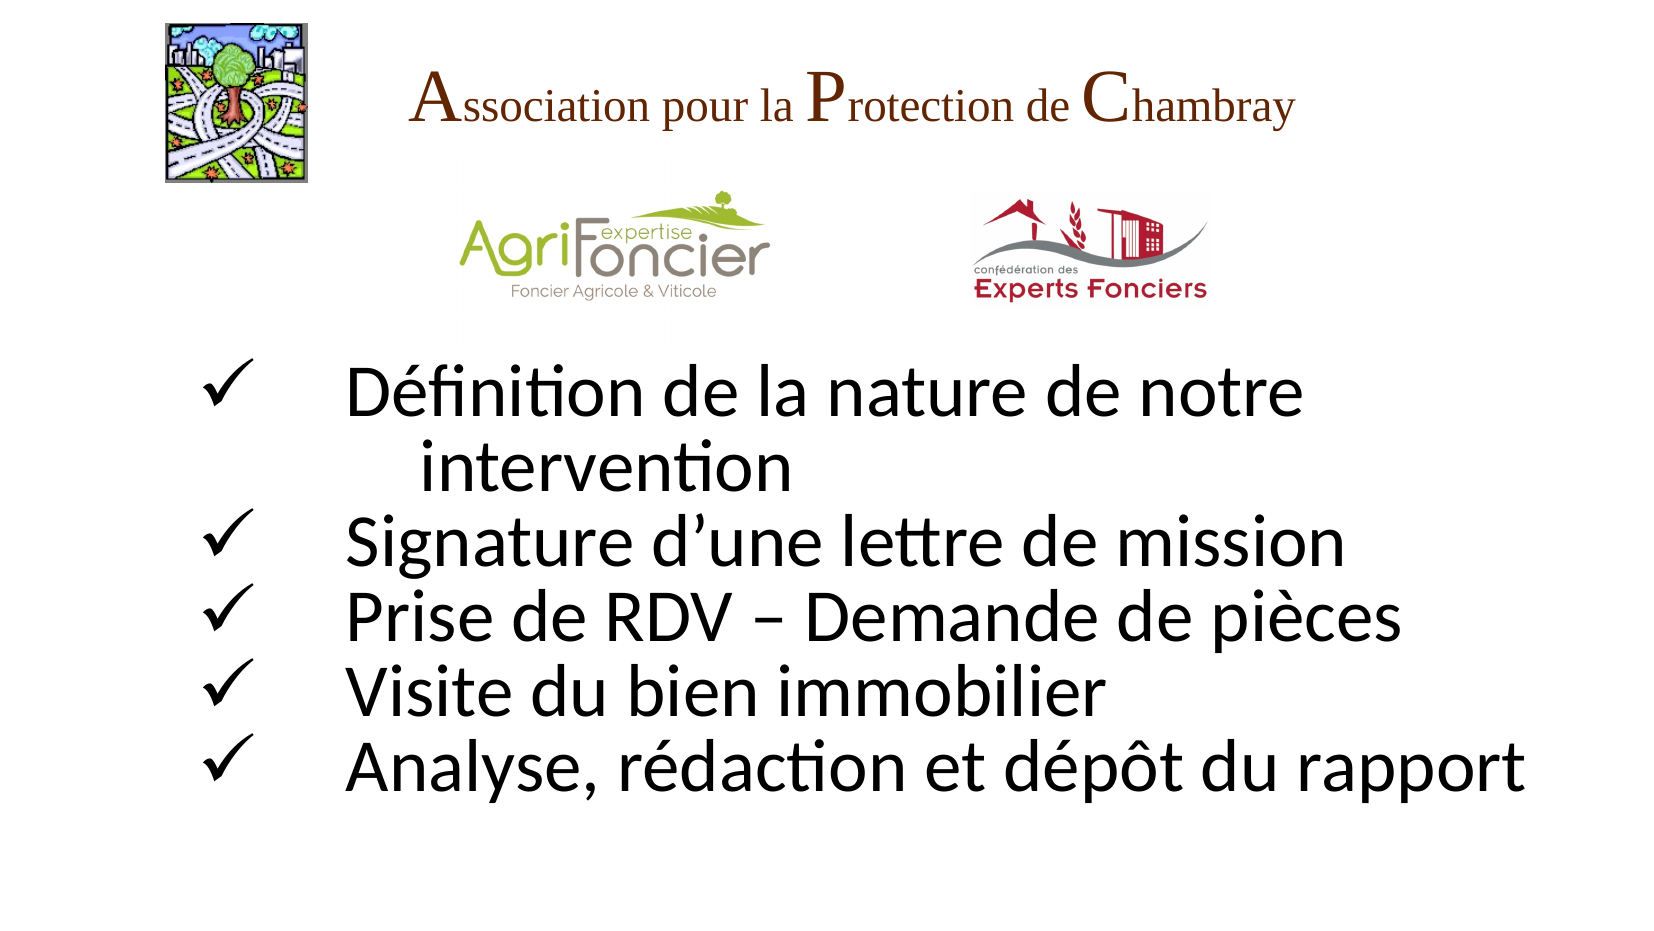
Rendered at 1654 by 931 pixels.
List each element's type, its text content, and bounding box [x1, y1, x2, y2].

text_box Association pour la Protection de Chambray [393, 47, 1418, 146]
picture [165, 23, 308, 183]
text_box  Définition de la nature de notre intervention  Signature d’une lettre de mission  Prise de RDV – Demande de pièces  Visite du bien immobilier  Analyse, rédaction et dépôt du rapport [35, 352, 1571, 875]
picture [968, 188, 1211, 309]
picture [437, 145, 791, 345]
